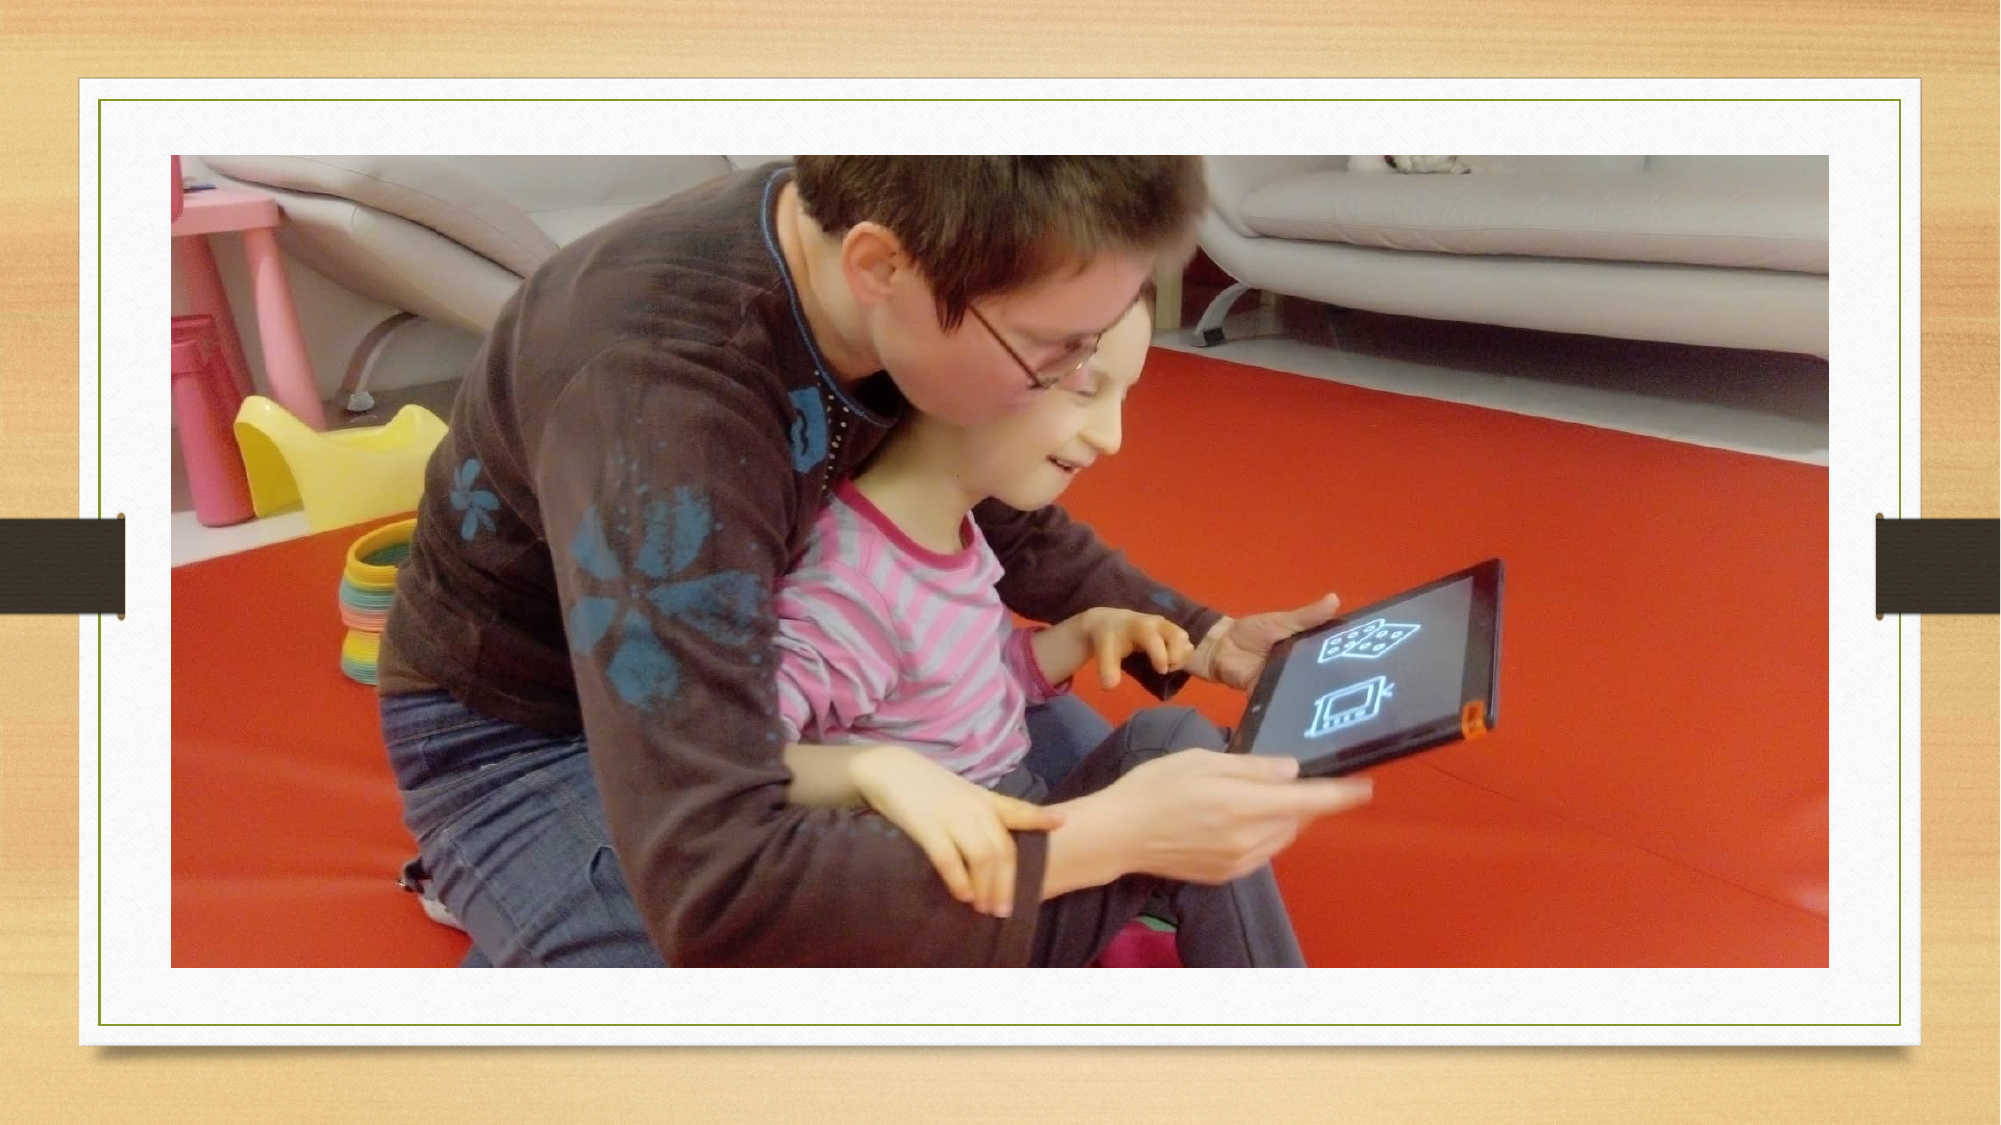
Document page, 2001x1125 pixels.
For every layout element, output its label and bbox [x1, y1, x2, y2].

picture [171, 155, 1829, 968]
